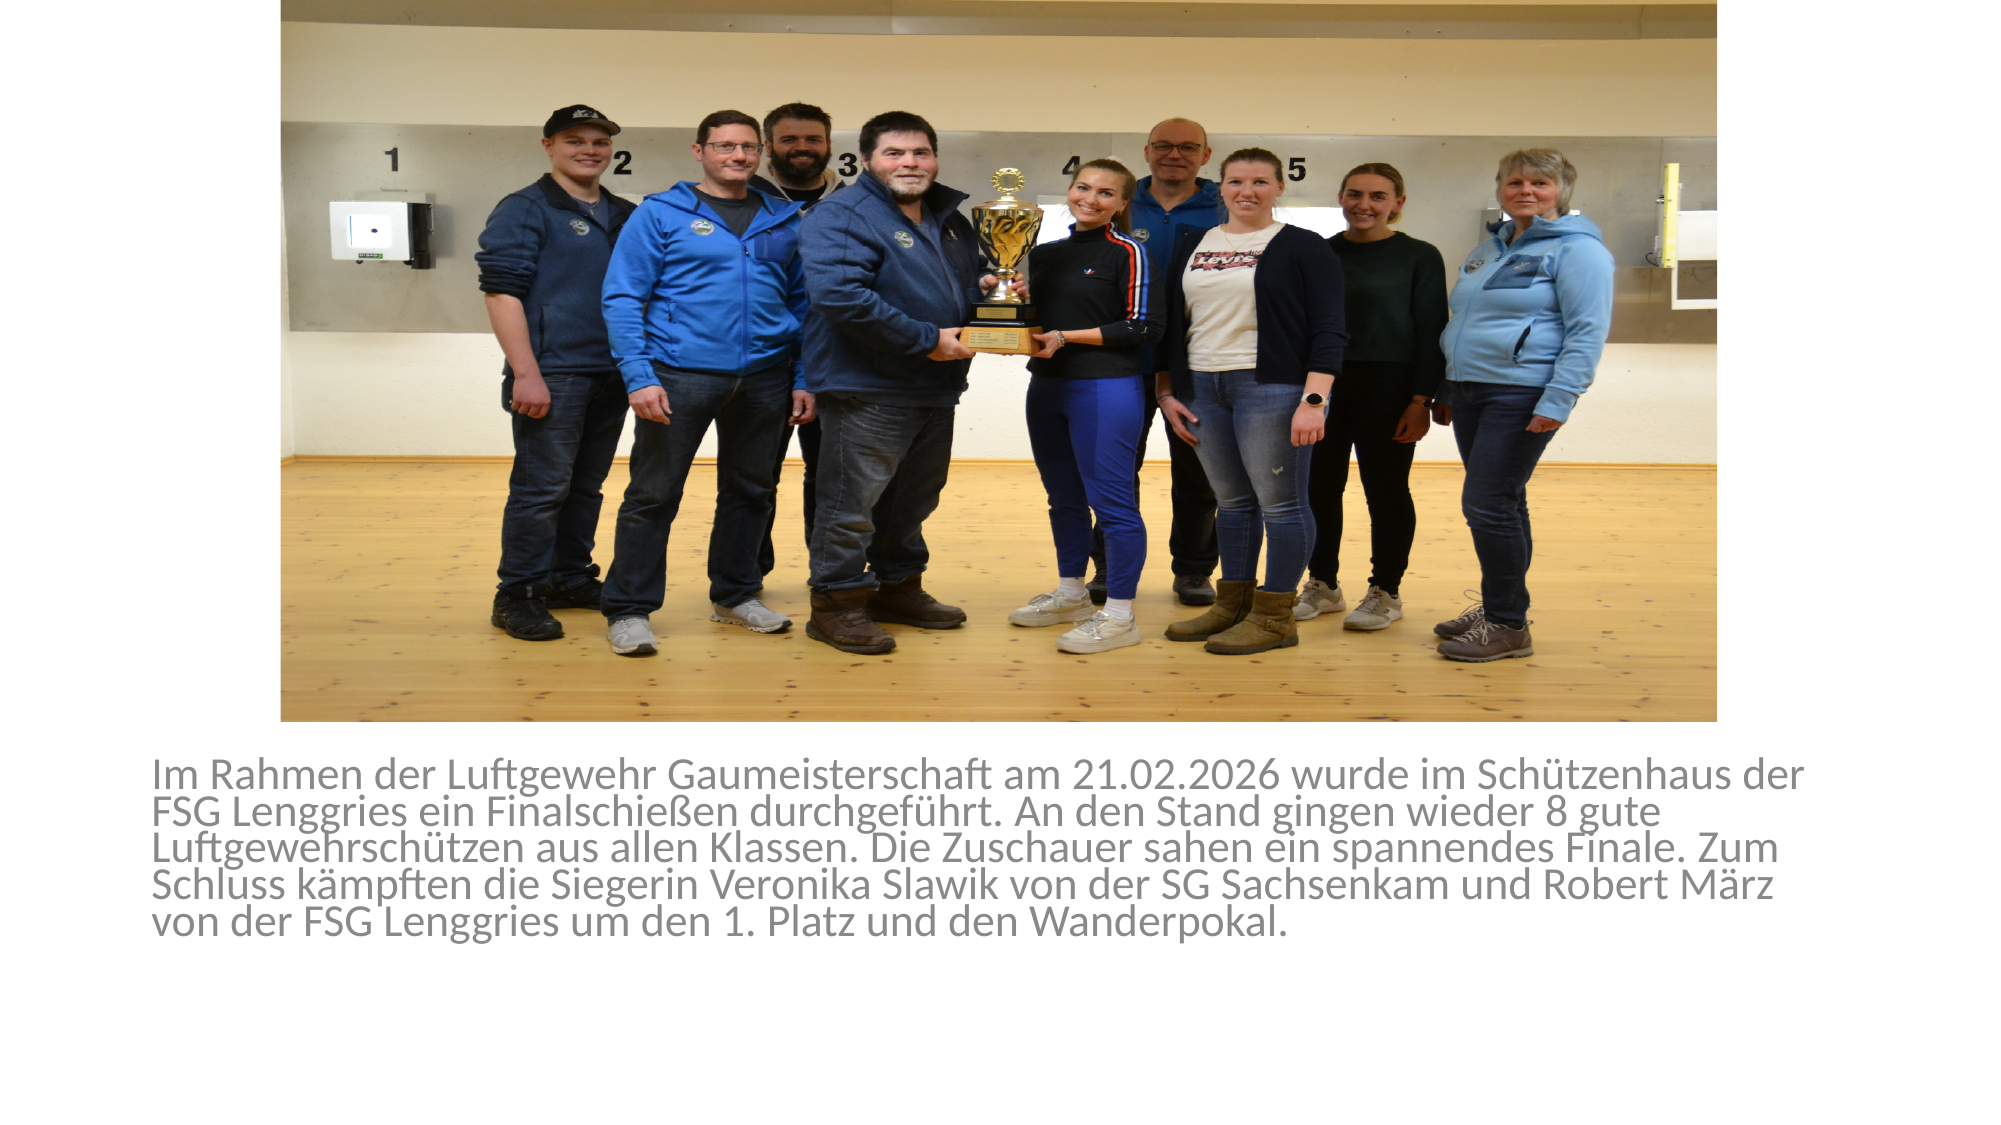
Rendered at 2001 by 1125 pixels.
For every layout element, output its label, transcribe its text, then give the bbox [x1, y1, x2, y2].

list Im Rahmen der Luftgewehr Gaumeisterschaft am 21.02.2026 wurde im Schützenhaus der FSG Lenggries ein Finalschießen durchgeführt. An den Stand gingen wieder 8 gute Luftgewehrschützen aus allen Klassen. Die Zuschauer sahen ein spannendes Finale. Zum Schluss kämpften die Siegerin Veronika Slawik von der SG Sachsenkam und Robert März von der FSG Lenggries um den 1. Platz und den Wanderpokal. [136, 822, 1862, 1079]
chart [280, 0, 1718, 722]
